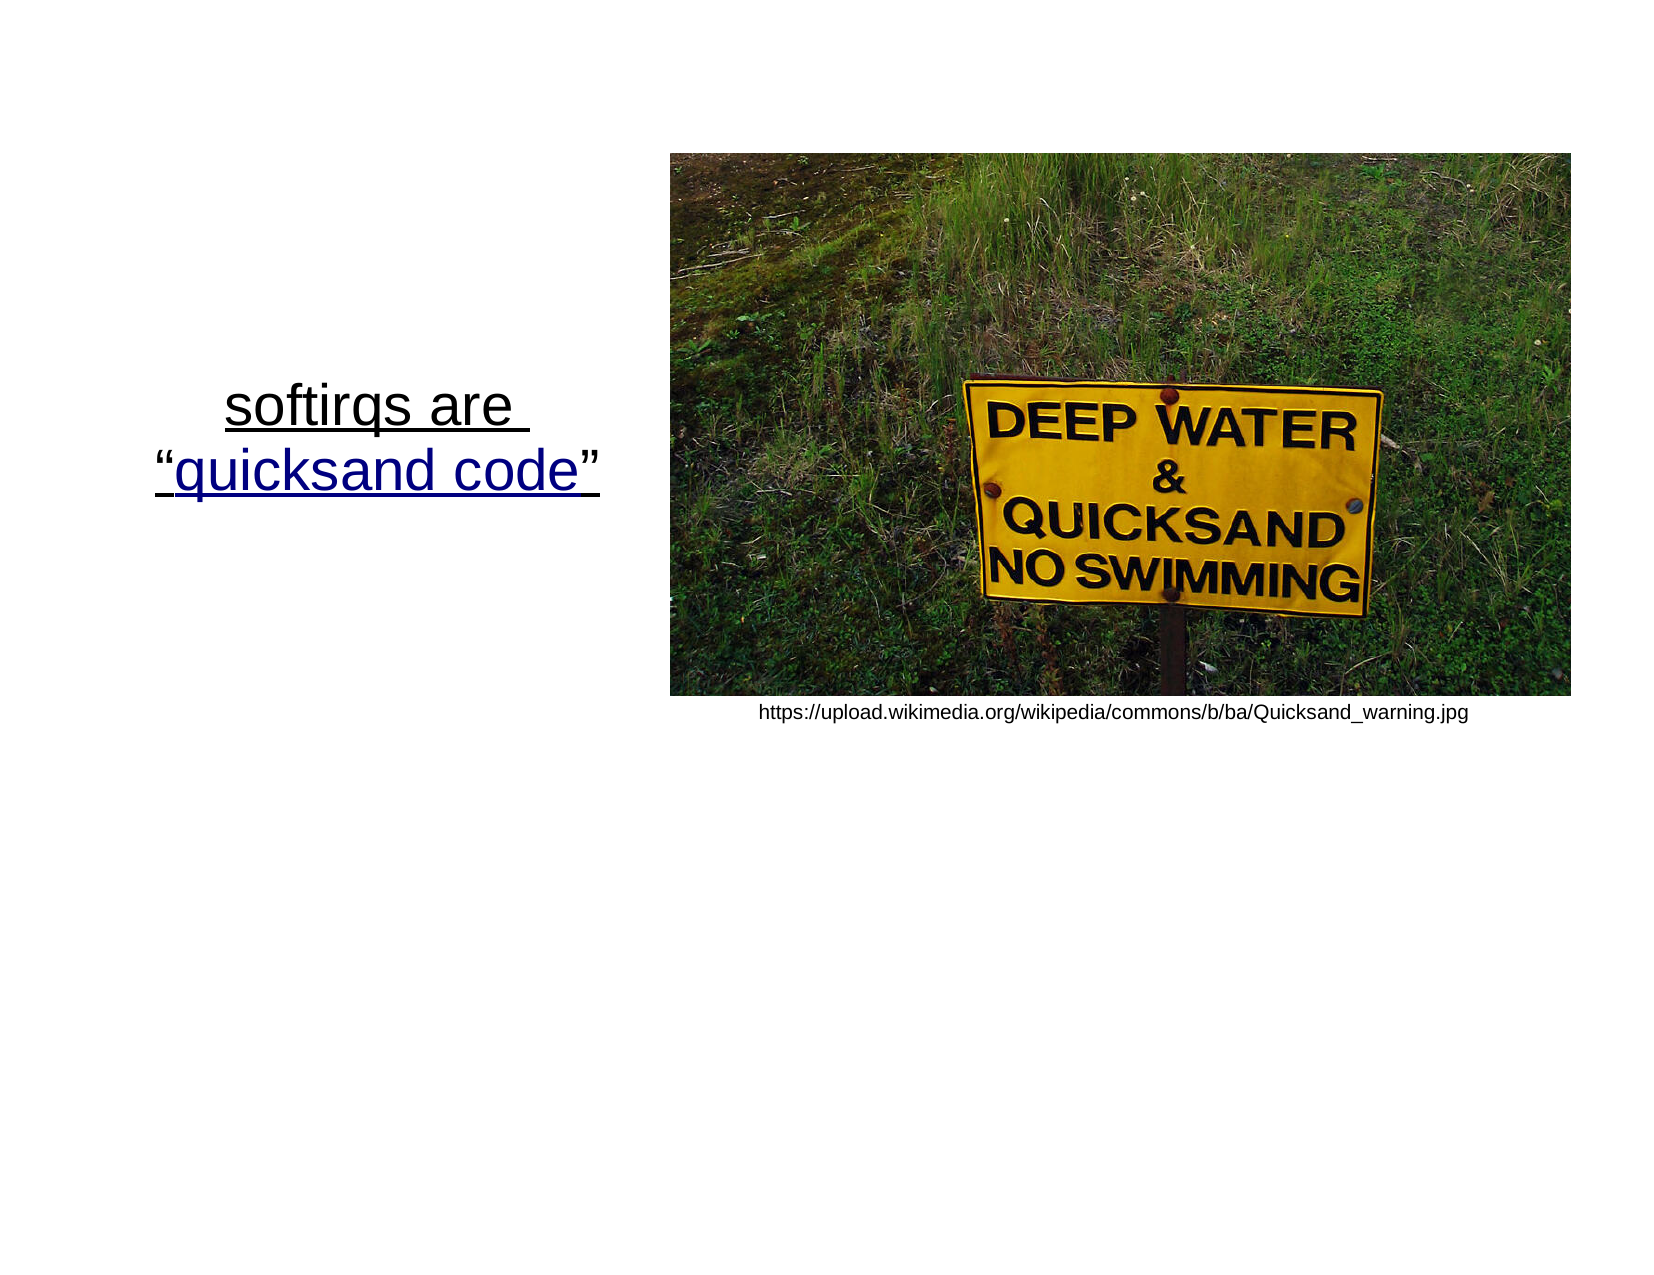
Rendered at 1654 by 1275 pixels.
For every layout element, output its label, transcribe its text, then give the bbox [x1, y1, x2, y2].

picture [670, 153, 1571, 696]
title softirqs are “quicksand code” [61, 167, 694, 708]
text_box https://upload.wikimedia.org/wikipedia/commons/b/ba/Quicksand_warning.jpg [743, 696, 1494, 732]
